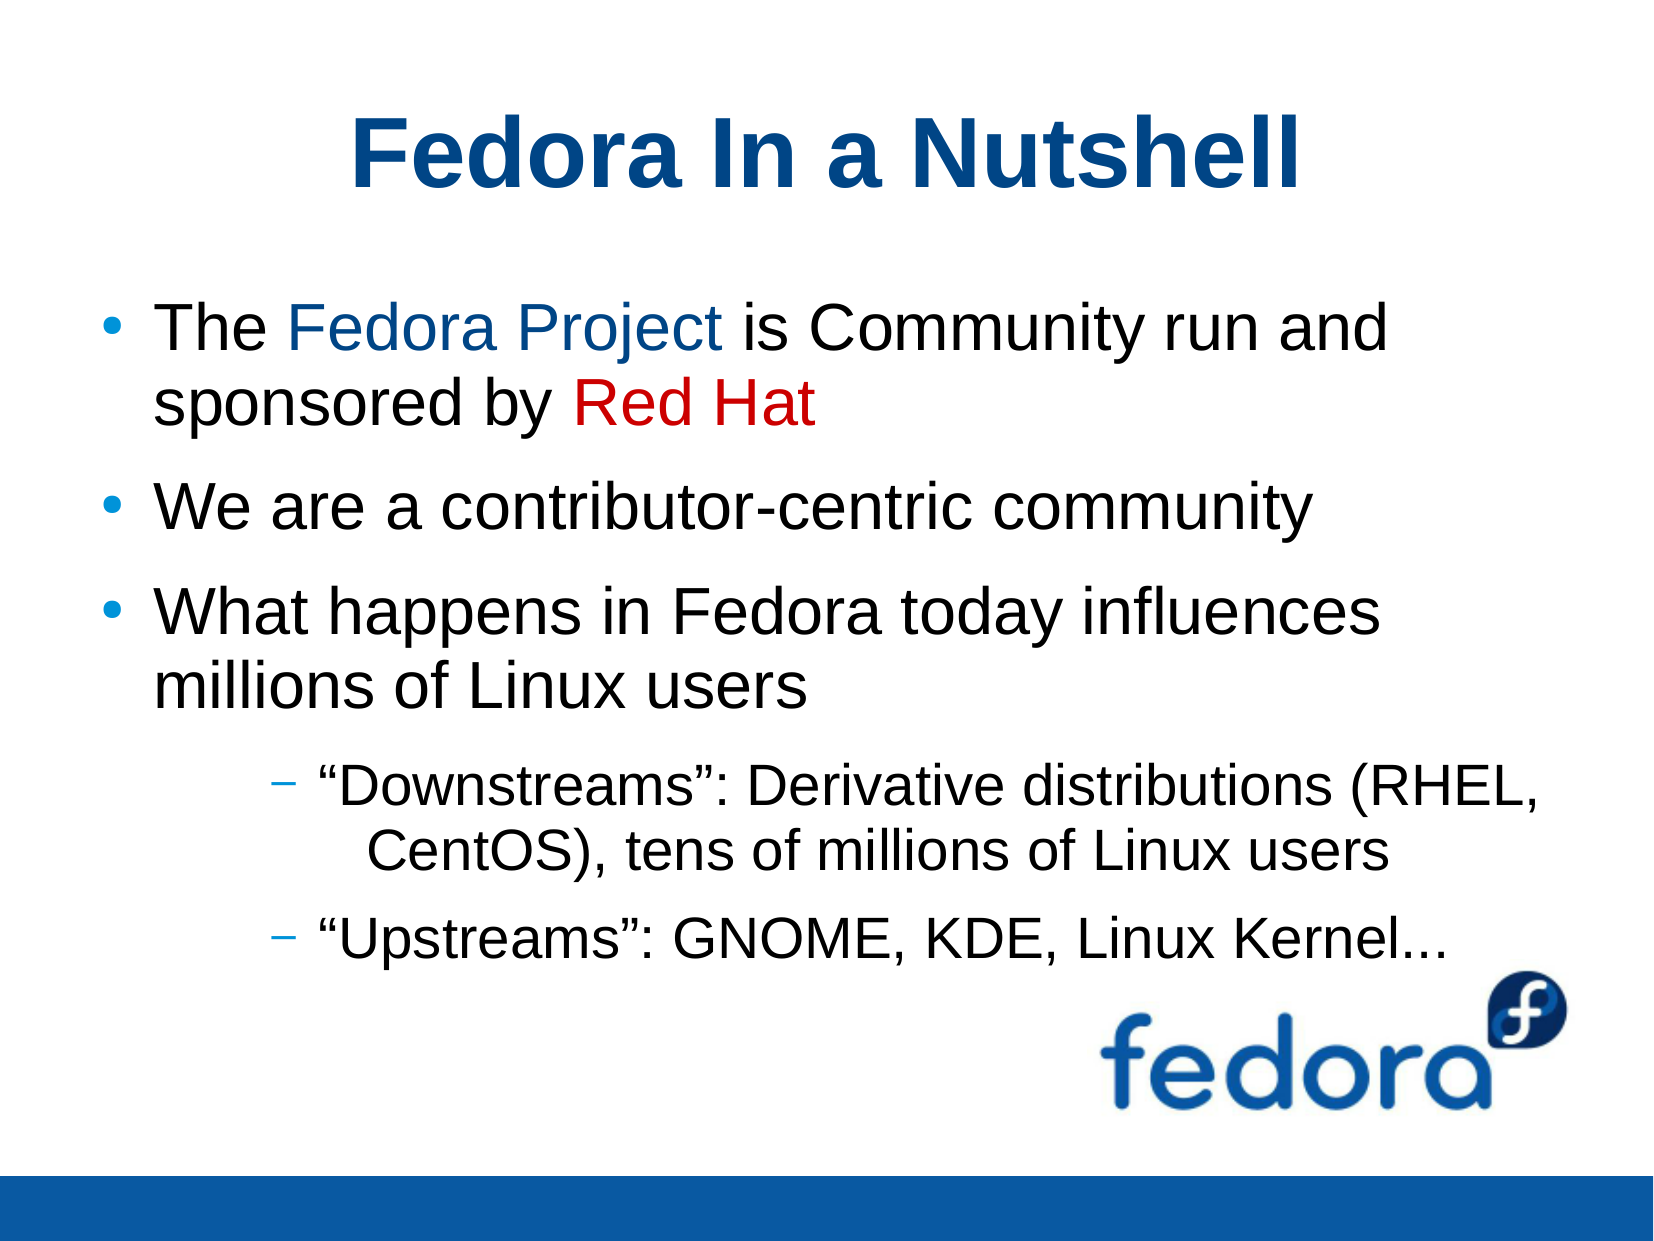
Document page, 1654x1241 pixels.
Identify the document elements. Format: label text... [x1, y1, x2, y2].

title Fedora In a Nutshell [82, 49, 1571, 257]
picture [0, 0, 1654, 1241]
list The Fedora Project is Community run and sponsored by Red Hat We are a contributor-centric community What happens in Fedora today influences millions of Linux users “Downstreams”: Derivative distributions (RHEL, CentOS), tens of millions of Linux users “Upstreams”: GNOME, KDE, Linux Kernel... [82, 290, 1571, 1109]
